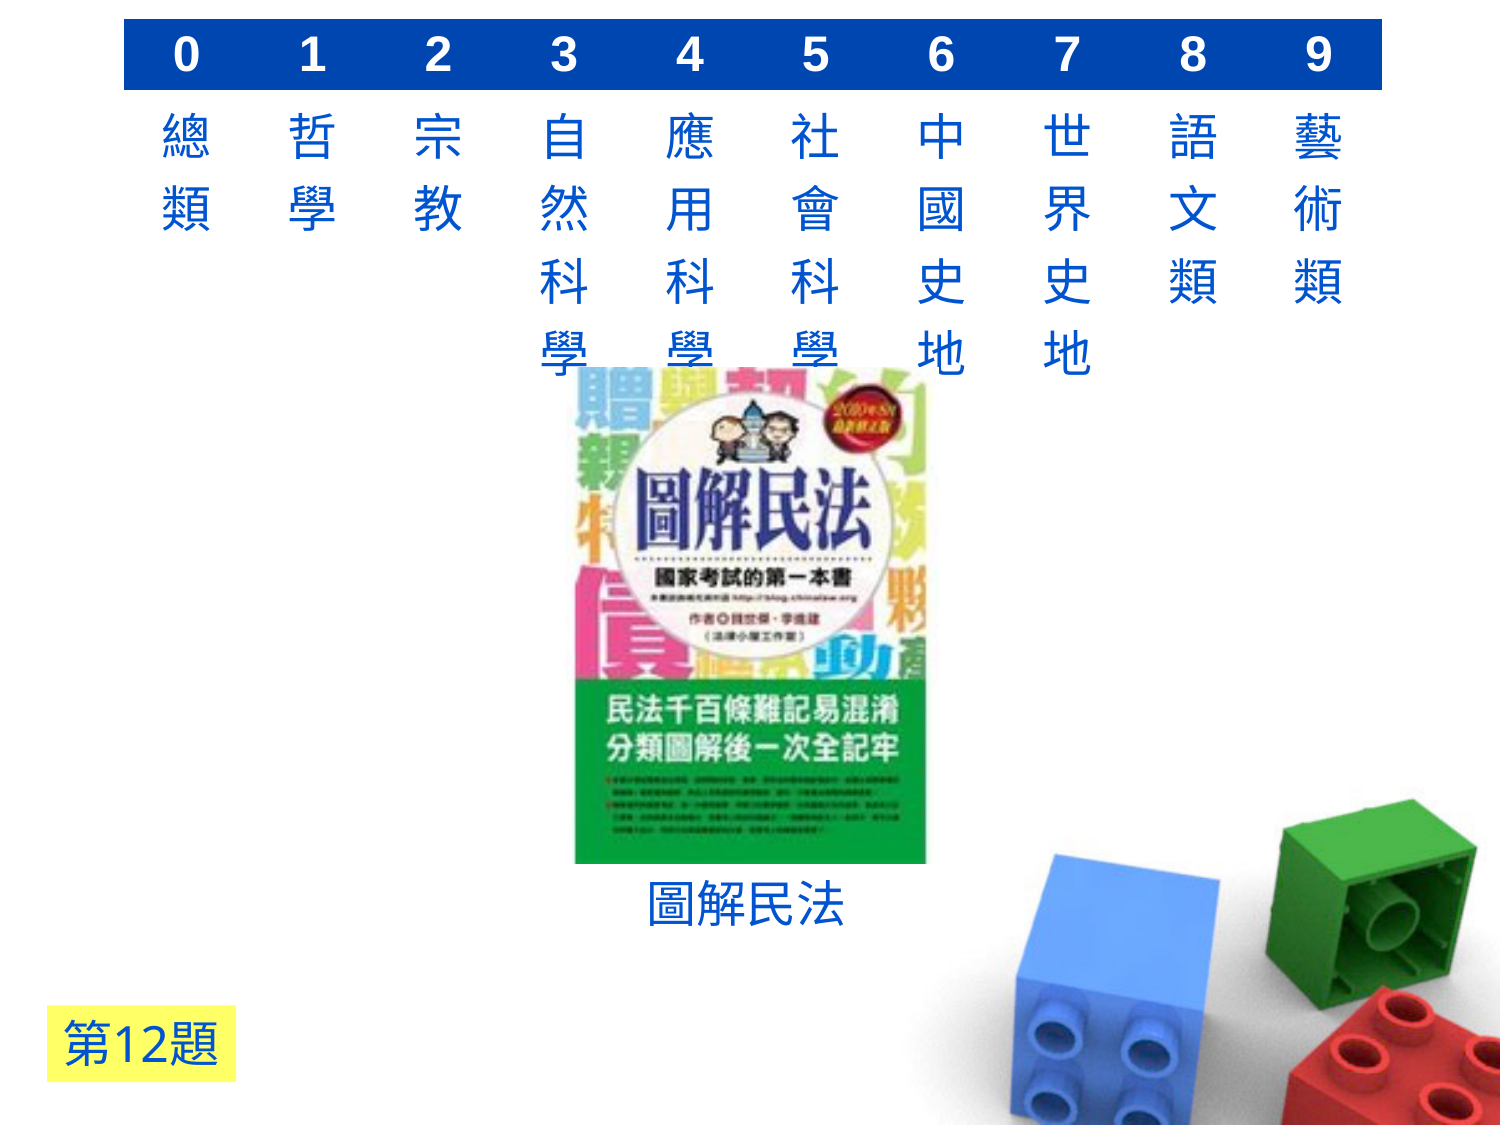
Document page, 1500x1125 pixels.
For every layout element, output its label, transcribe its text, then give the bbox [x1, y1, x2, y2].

table_cell 世界史地 [1004, 90, 1130, 395]
text_box 第12題 [47, 1005, 237, 1083]
table_cell 宗教 [376, 90, 501, 395]
table_cell 總類 [124, 90, 250, 395]
table_header 1 [250, 19, 376, 90]
text_box 圖解民法 [631, 864, 874, 940]
table_cell 語文類 [1130, 90, 1256, 395]
table_header 2 [376, 19, 501, 90]
table_cell 社會科學 [753, 90, 879, 367]
table_header 3 [501, 19, 627, 90]
picture [249, 187, 1500, 1125]
table_header 8 [1130, 19, 1256, 90]
table_cell 藝術類 [1256, 90, 1382, 395]
table_header 5 [753, 19, 879, 90]
table_header 0 [124, 19, 250, 90]
table_cell 哲學 [250, 90, 376, 395]
table_header 9 [1256, 19, 1382, 90]
table_header 6 [879, 19, 1004, 90]
table_cell 中國史地 [879, 90, 1004, 395]
table_header 7 [1004, 19, 1130, 90]
table_cell 應用科學 [627, 90, 753, 367]
table_header 4 [627, 19, 753, 90]
table_cell 自然科學 [501, 90, 627, 395]
